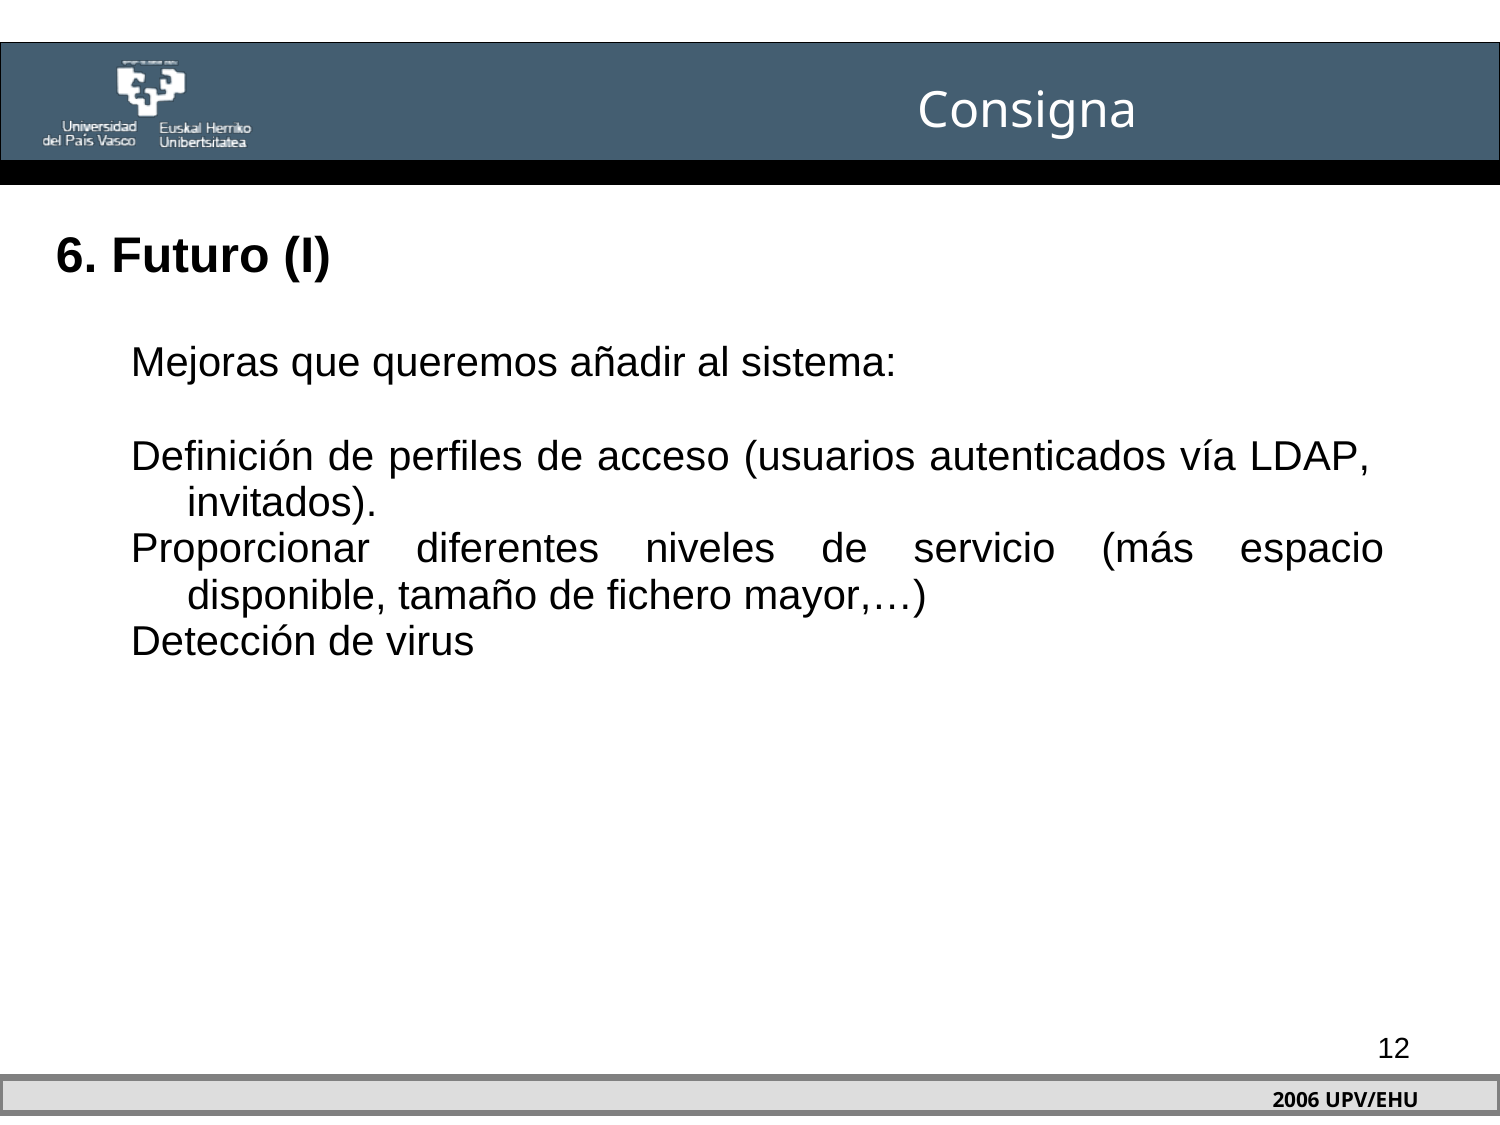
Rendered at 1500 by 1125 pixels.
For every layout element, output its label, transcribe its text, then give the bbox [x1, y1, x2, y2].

text_box [0, 42, 1500, 185]
text_box Consigna [620, 66, 1436, 151]
text_box 6. Futuro (I) Mejoras que queremos añadir al sistema: Definición de perfiles de acceso (usuarios autenticados vía LDAP, invitados). Proporcionar diferentes niveles de servicio (más espacio disponible, tamaño de fichero mayor,…) Detección de virus [41, 220, 1400, 673]
text_box 2006 UPV/EHU [1257, 1077, 1500, 1122]
text_box [0, 1077, 1257, 1113]
picture [4, 42, 290, 160]
